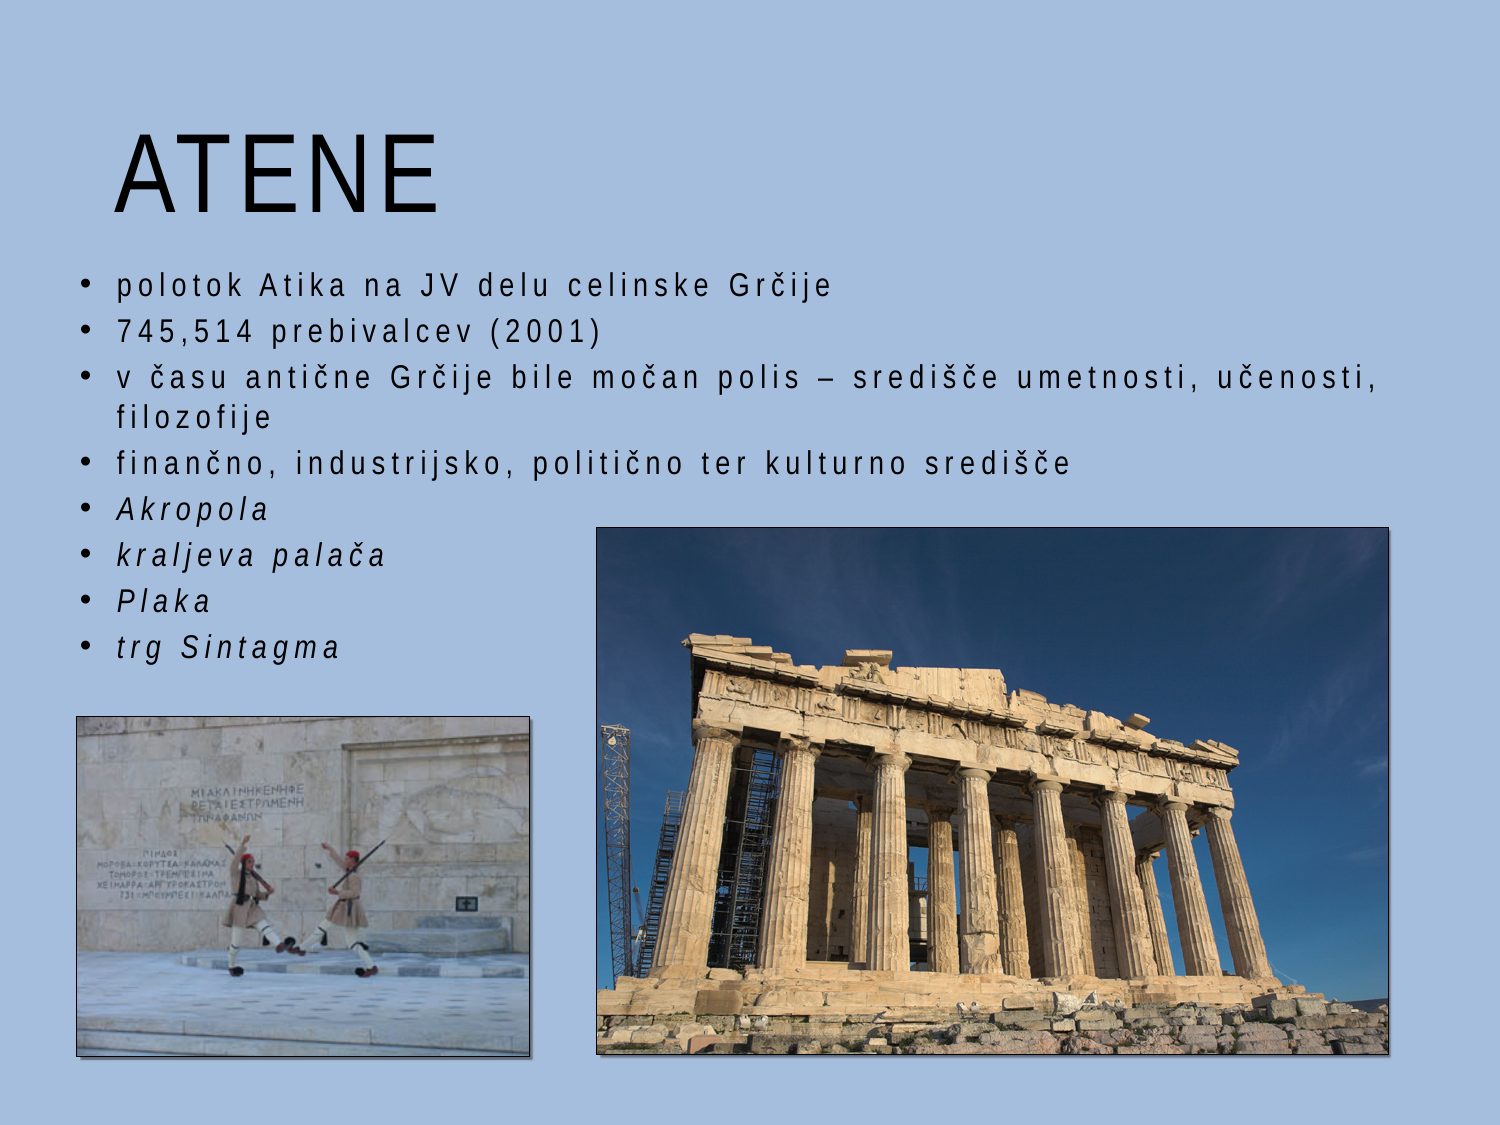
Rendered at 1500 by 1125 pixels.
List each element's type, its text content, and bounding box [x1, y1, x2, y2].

title ATENE [64, 101, 491, 196]
list polotok Atika na JV delu celinske Grčije 745,514 prebivalcev (2001) v času antične Grčije bile močan polis – središče umetnosti, učenosti, filozofije finančno, industrijsko, politično ter kulturno središče Akropola kraljeva palača Plaka trg Sintagma [64, 196, 1415, 675]
picture [76, 716, 530, 1057]
picture [596, 527, 1388, 1055]
